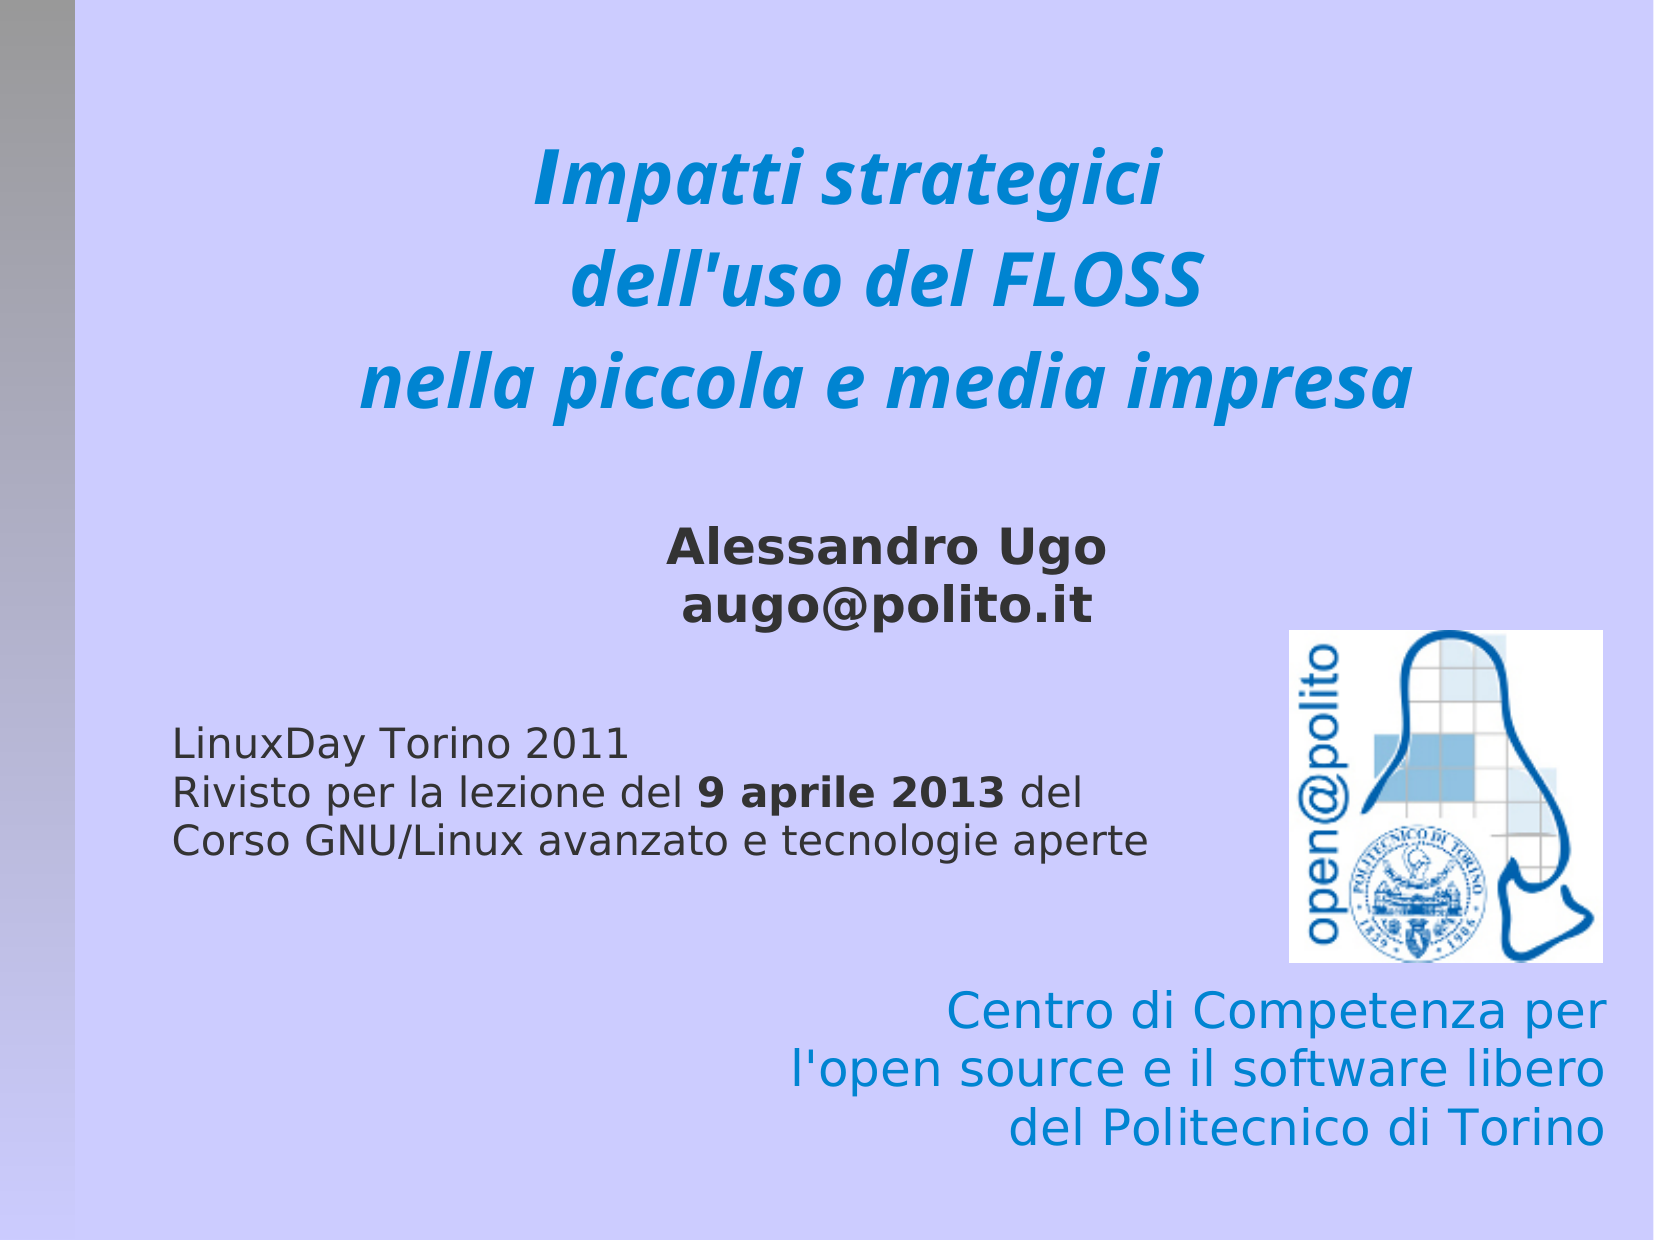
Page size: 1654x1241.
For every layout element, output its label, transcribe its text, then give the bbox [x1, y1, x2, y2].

picture [1289, 630, 1603, 963]
title Impatti strategici dell'uso del FLOSS nella piccola e media impresa Alessandro Ugo augo@polito.it [151, 126, 1564, 632]
subtitle LinuxDay Torino 2011 Rivisto per la lezione del 9 aprile 2013 del Corso GNU/Linux avanzato e tecnologie aperte Centro di Competenza per l'open source e il software libero del Politecnico di Torino [171, 713, 1608, 1164]
